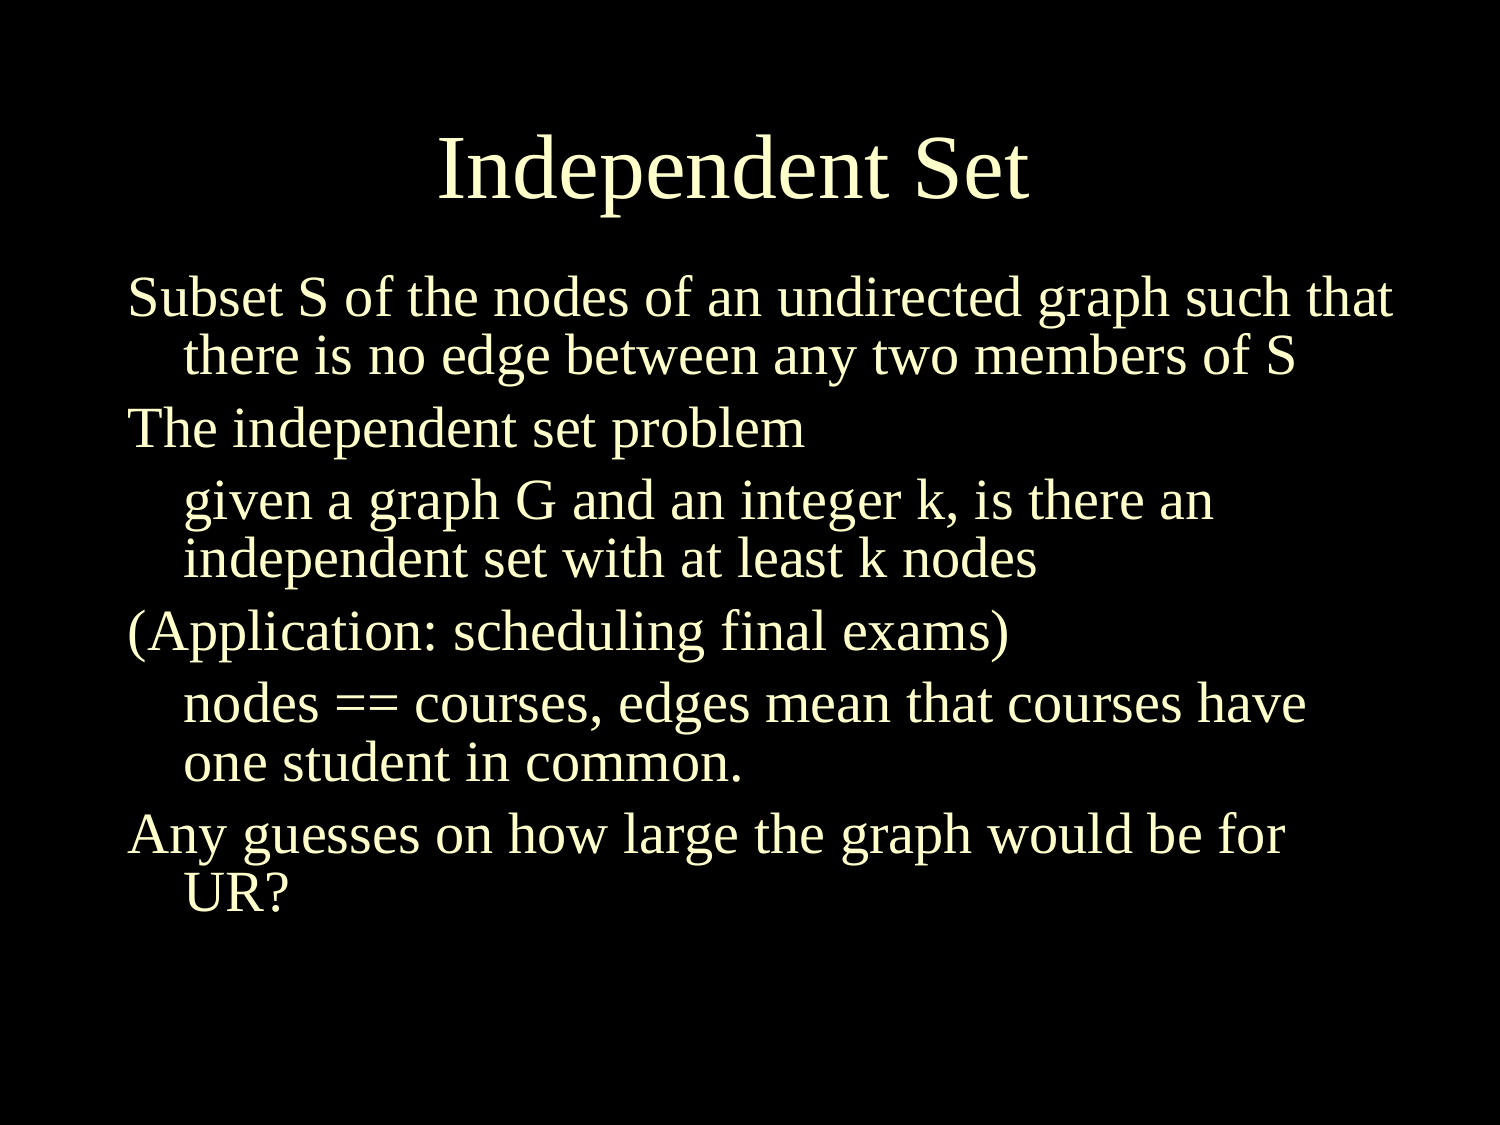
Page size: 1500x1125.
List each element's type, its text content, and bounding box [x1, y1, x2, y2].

title Independent Set [4, 72, 1463, 263]
list Subset S of the nodes of an undirected graph such that there is no edge between any two members of S The independent set problem given a graph G and an integer k, is there an independent set with at least k nodes (Application: scheduling final exams) nodes == courses, edges mean that courses have one student in common. Any guesses on how large the graph would be for UR? [112, 262, 1413, 1026]
